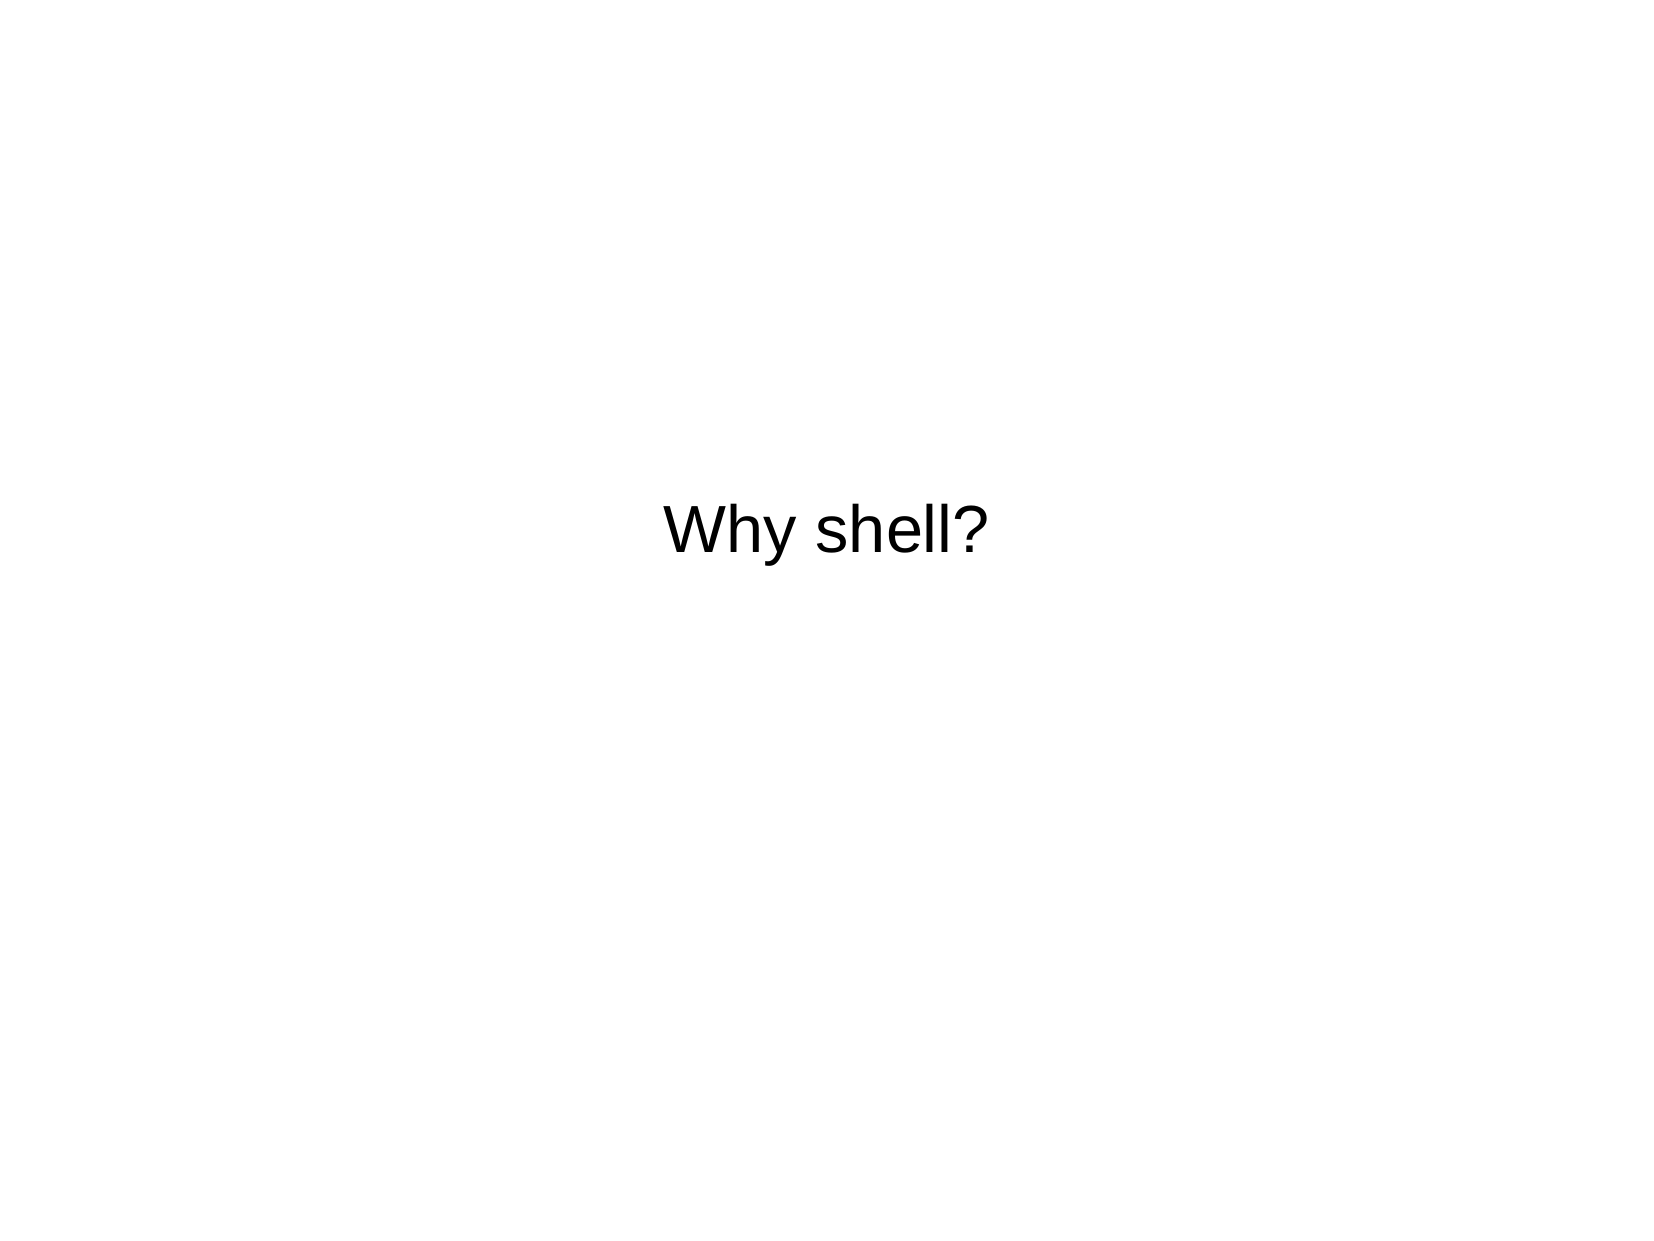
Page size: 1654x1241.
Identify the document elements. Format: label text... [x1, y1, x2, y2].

subtitle Why shell? [82, 49, 1571, 1010]
